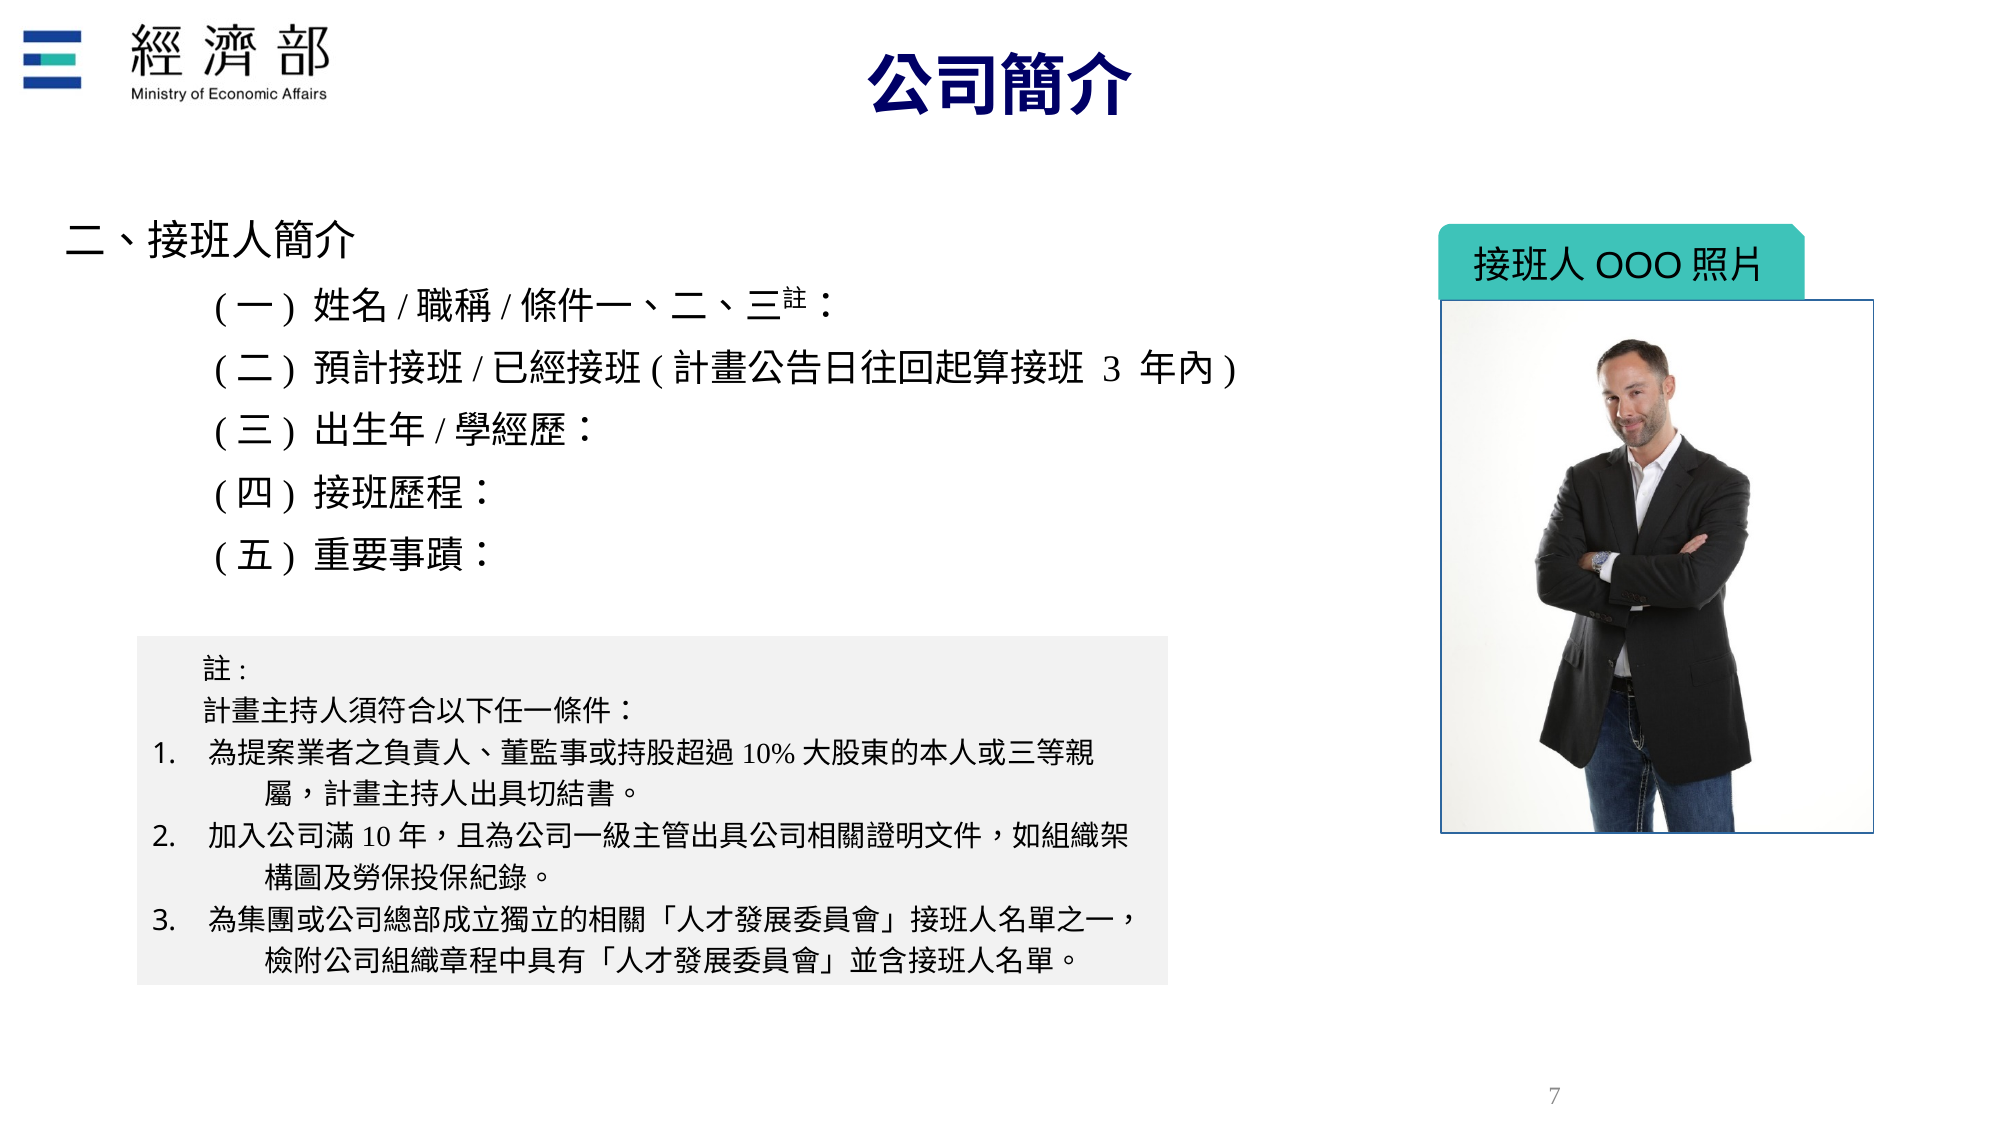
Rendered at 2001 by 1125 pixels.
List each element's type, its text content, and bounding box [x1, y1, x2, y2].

text_box 註: 計畫主持人須符合以下任一條件： 為提案業者之負責人、董監事或持股超過10%大股東的本人或三等親屬，計畫主持人出具切結書。 加入公司滿10年，且為公司一級主管出具公司相關證明文件，如組織架構圖及勞保投保紀錄。 為集團或公司總部成立獨立的相關「人才發展委員會」接班人名單之一，檢附公司組織章程中具有「人才發展委員會」並含接班人名單。 [137, 636, 1168, 985]
text_box 接班人OOO照片 [1438, 223, 1805, 300]
picture [1441, 300, 1873, 833]
text_box 6 [1533, 1065, 2000, 1125]
text_box 二、接班人簡介 (一) 姓名/職稱/條件一、二、三註： (二) 預計接班/已經接班(計畫公告日往回起算接班 3 年內) (三) 出生年/學經歷： (四) 接班歷程： (五) 重要事蹟： [49, 194, 1456, 581]
title 公司簡介 [324, 23, 1675, 143]
